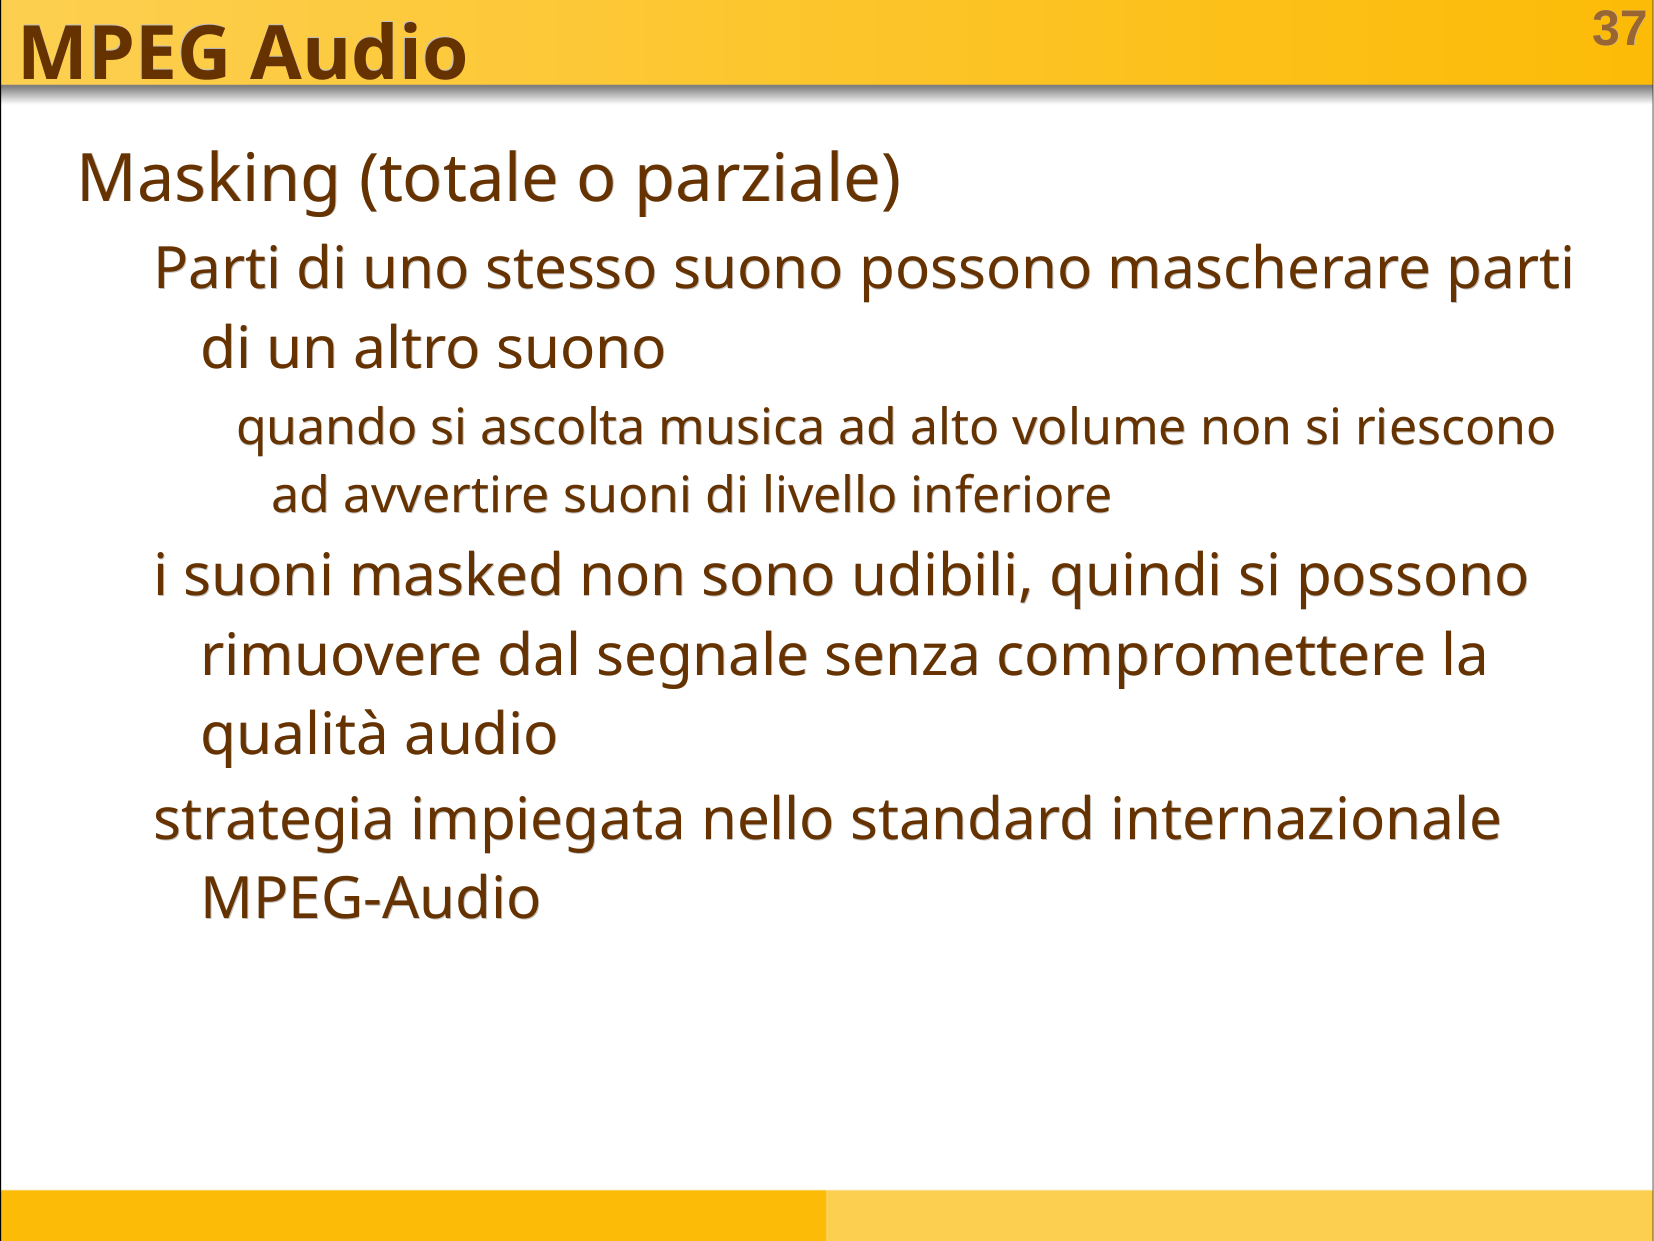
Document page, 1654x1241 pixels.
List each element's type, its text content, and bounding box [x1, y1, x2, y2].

picture [0, 0, 1654, 1241]
list Masking (totale o parziale) Parti di uno stesso suono possono mascherare parti di un altro suono quando si ascolta musica ad alto volume non si riescono ad avvertire suoni di livello inferiore i suoni masked non sono udibili, quindi si possono rimuovere dal segnale senza compromettere la qualità audio strategia impiegata nello standard internazionale MPEG-Audio [59, 129, 1595, 1149]
title MPEG Audio [0, 0, 1477, 88]
